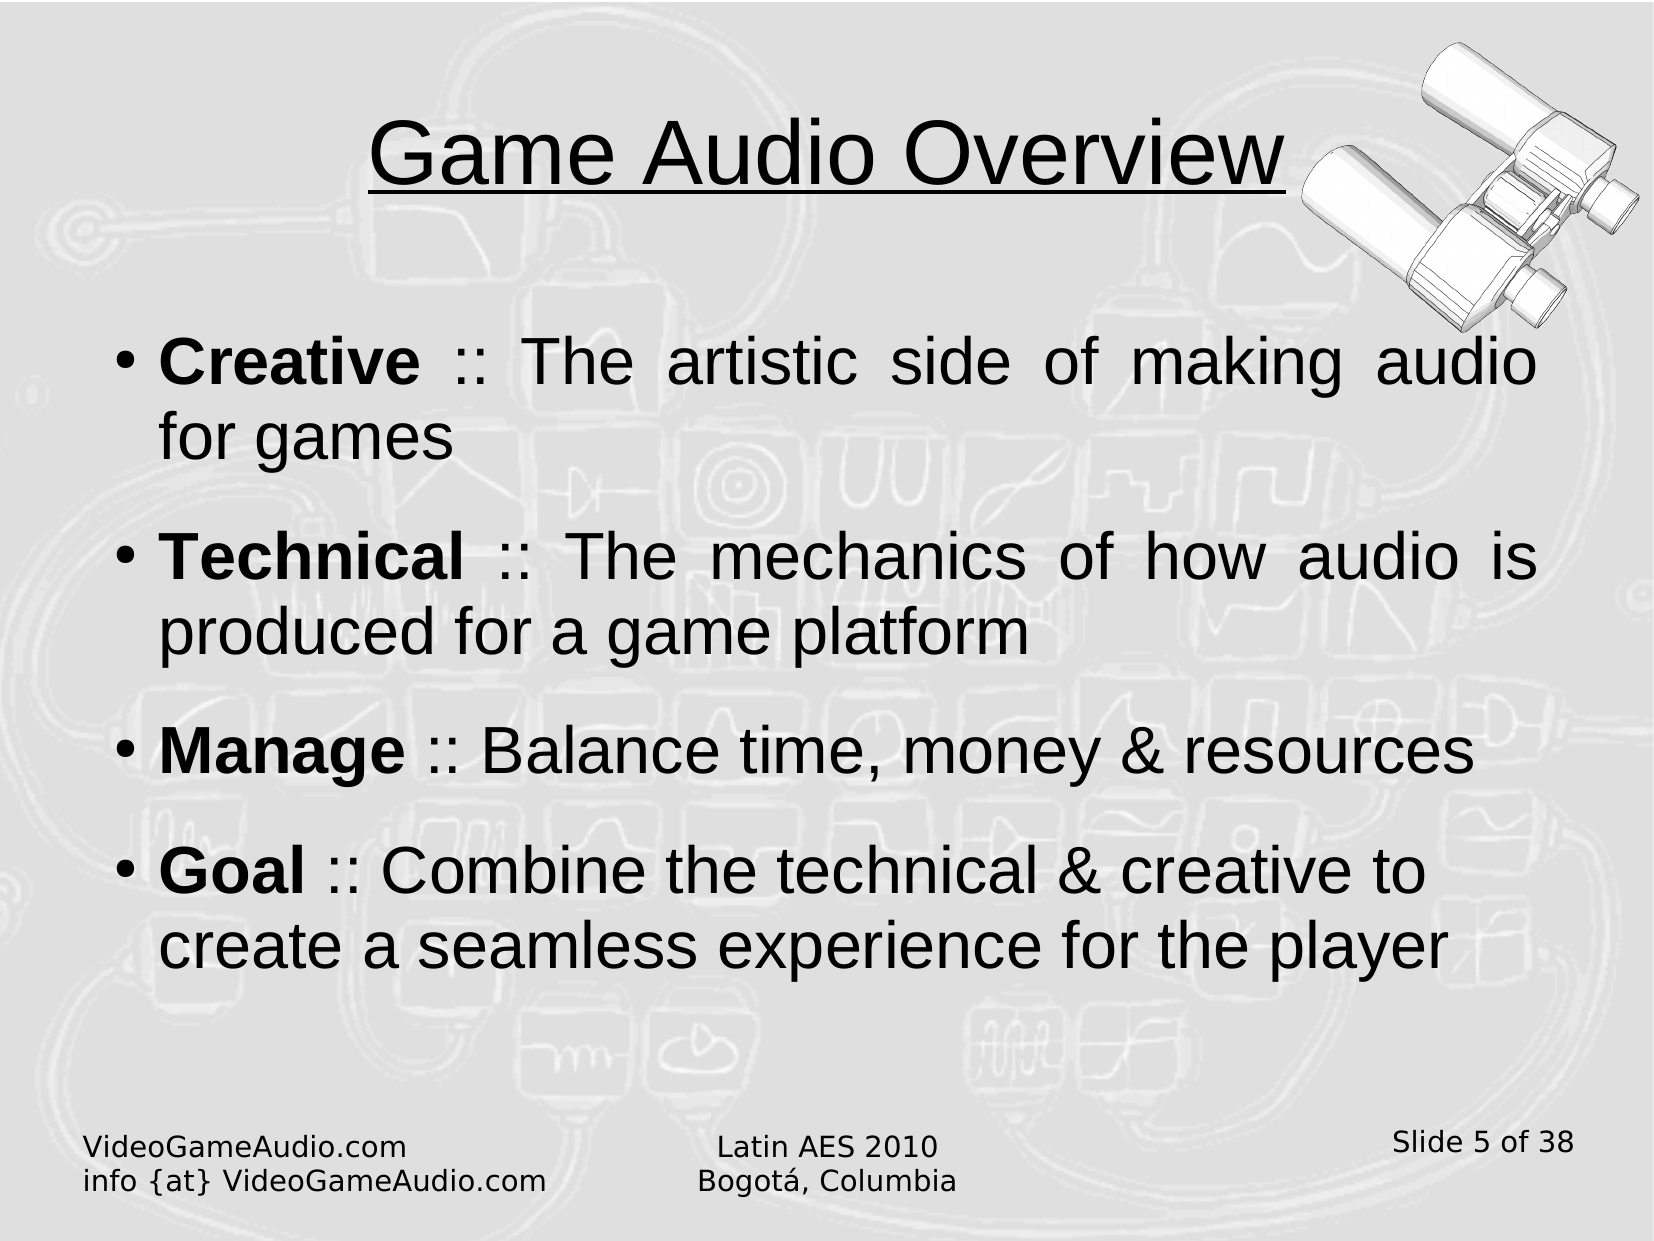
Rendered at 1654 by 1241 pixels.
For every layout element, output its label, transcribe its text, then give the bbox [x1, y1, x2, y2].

picture [0, 2, 1654, 1241]
title Game Audio Overview [82, 49, 1301, 257]
text_box Creative :: The artistic side of making audio for games Technical :: The mechanics of how audio is produced for a game platform Manage :: Balance time, money & resources Goal :: Combine the technical & creative to create a seamless experience for the player [99, 317, 1555, 991]
